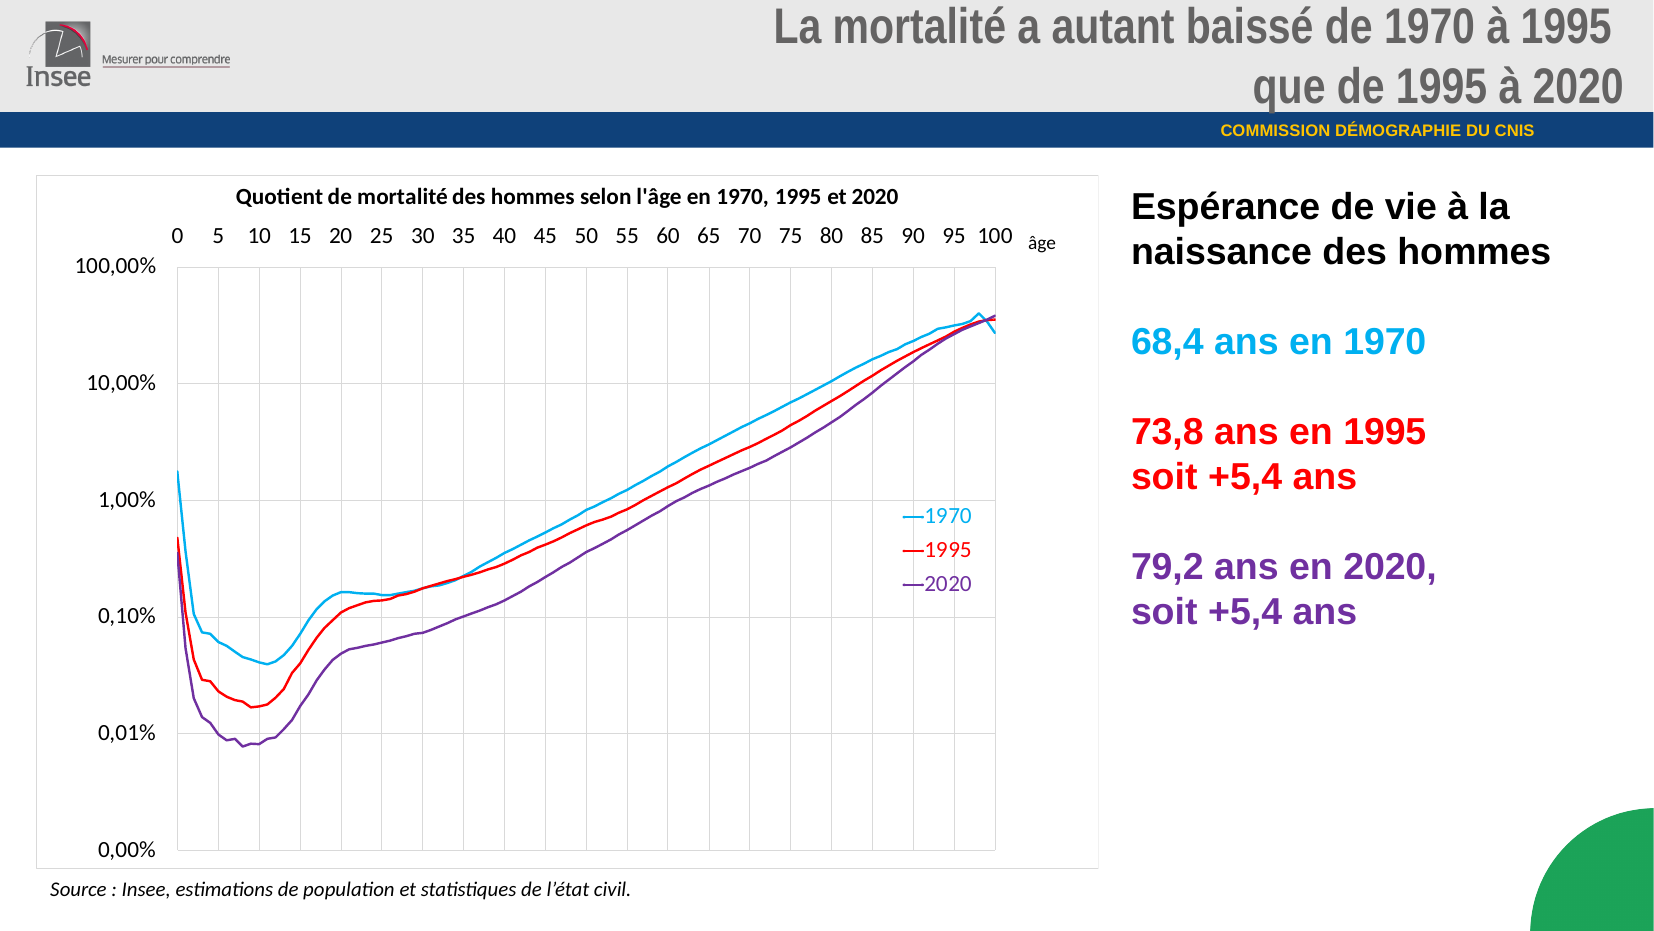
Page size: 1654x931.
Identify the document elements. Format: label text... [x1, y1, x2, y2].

footer Commission démographie du Cnis [59, 112, 1536, 148]
text_box Espérance de vie à la naissance des hommes 68,4 ans en 1970 73,8 ans en 1995 soit +5,4 ans 79,2 ans en 2020, soit +5,4 ans [1116, 174, 1624, 775]
picture [1530, 808, 1654, 931]
picture [35, 174, 1099, 869]
text_box Source : Insee, estimations de population et statistiques de l’état civil. [35, 869, 1099, 909]
picture [23, 0, 186, 89]
title La mortalité a autant baissé de 1970 à 1995 que de 1995 à 2020 [186, 0, 1624, 131]
